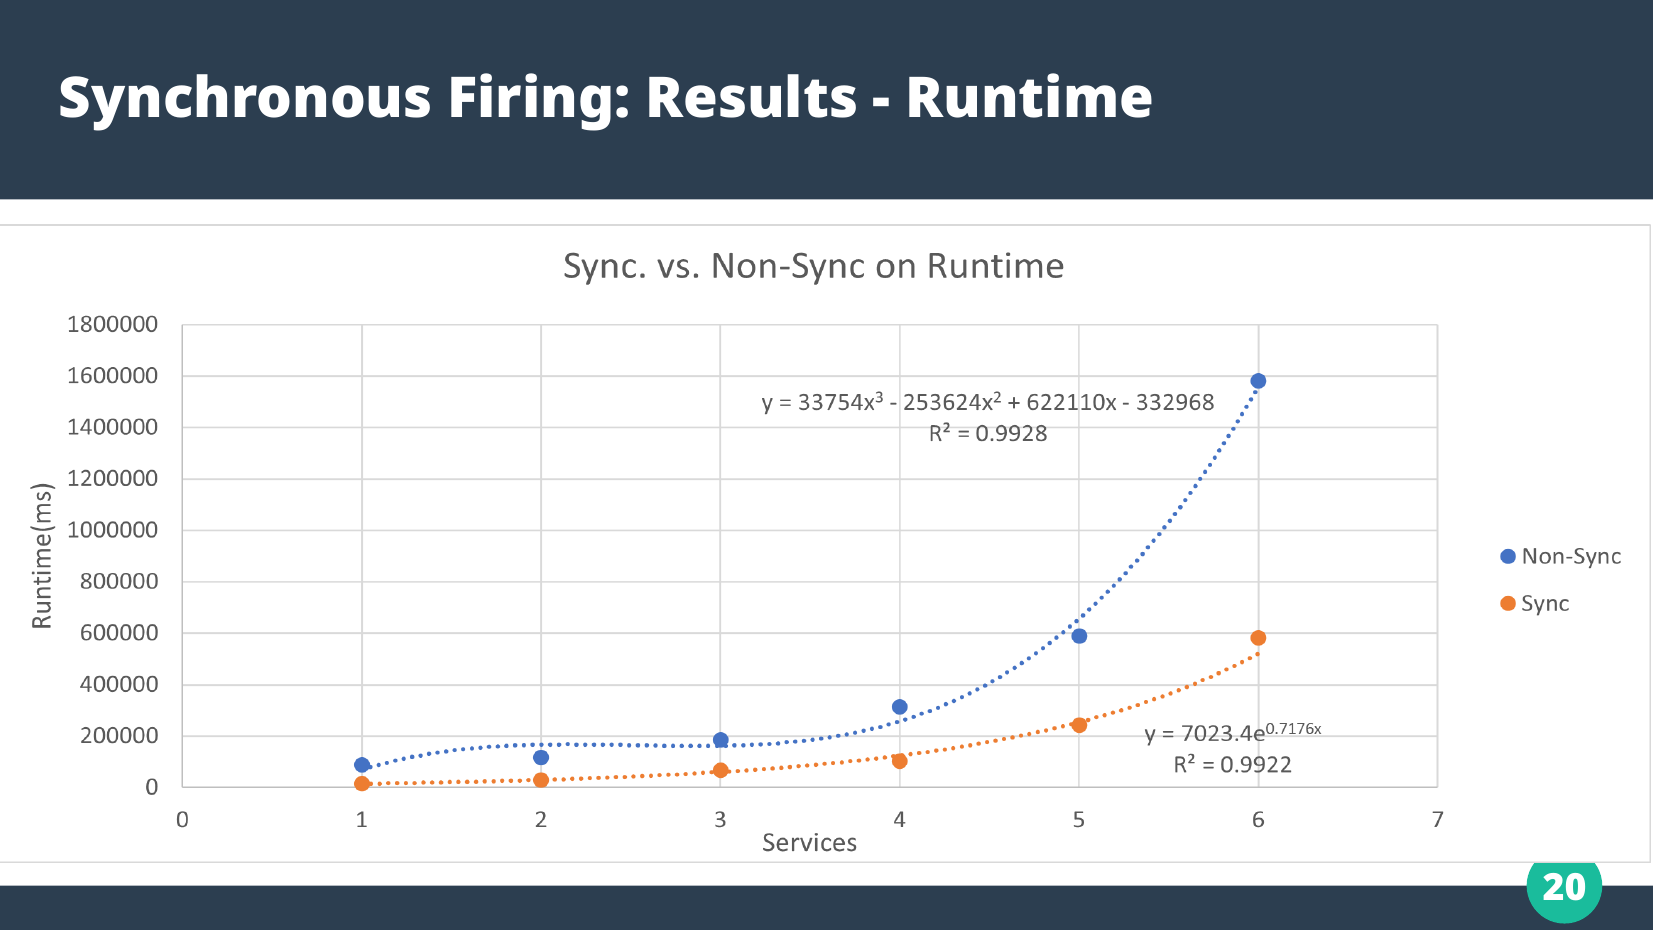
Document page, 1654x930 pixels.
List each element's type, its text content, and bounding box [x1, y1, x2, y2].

picture [0, 224, 1651, 863]
title Synchronous Firing: Results - Runtime [58, 36, 1594, 156]
